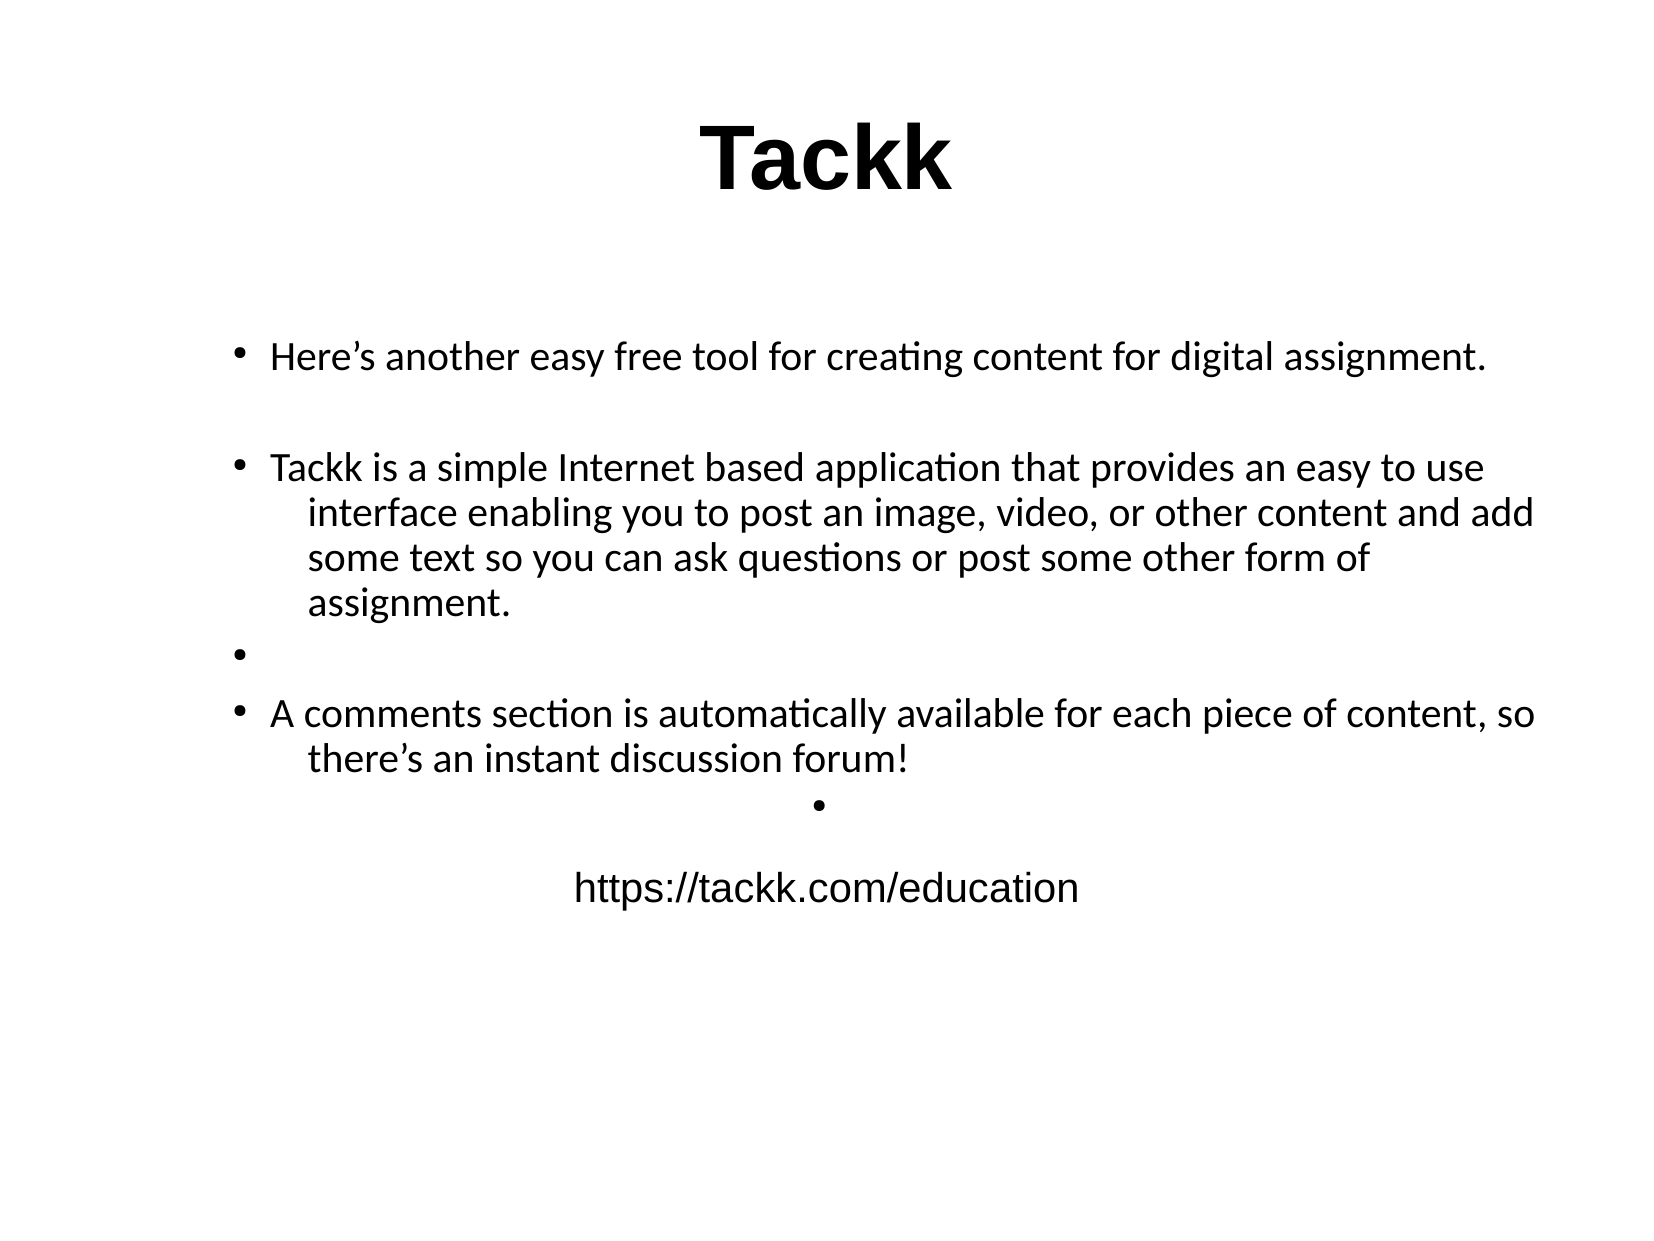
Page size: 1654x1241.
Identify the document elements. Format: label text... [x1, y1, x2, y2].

list Here’s another easy free tool for creating content for digital assignment. Tackk is a simple Internet based application that provides an easy to use interface enabling you to post an image, video, or other content and add some text so you can ask questions or post some other form of assignment. A comments section is automatically available for each piece of content, so there’s an instant discussion forum! https://tackk.com/education [82, 225, 1571, 1010]
title Tackk [82, 49, 1571, 225]
